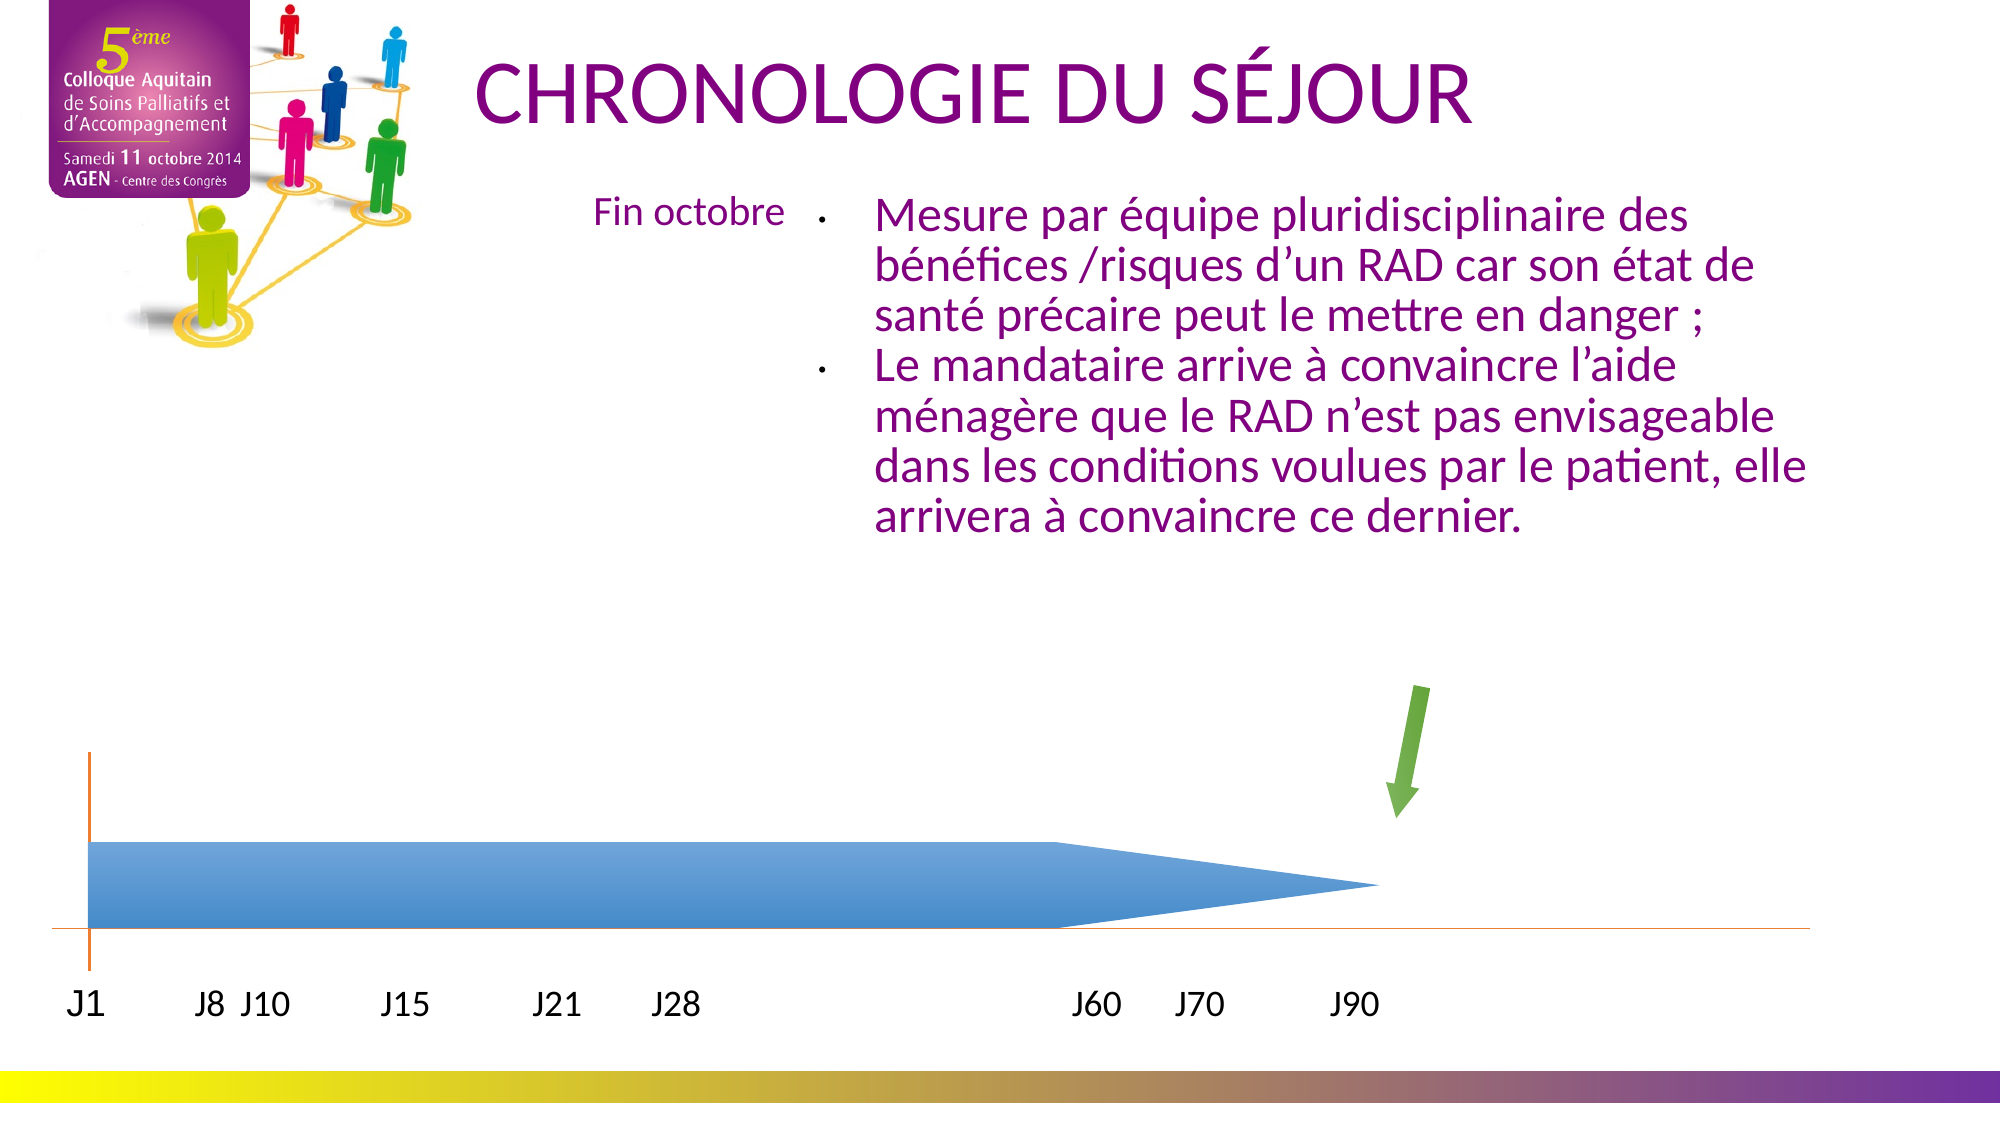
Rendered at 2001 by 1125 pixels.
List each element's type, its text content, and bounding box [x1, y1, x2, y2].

text_box J60 [1057, 971, 1152, 1032]
text_box J70 [1160, 971, 1255, 1032]
table_header Mesure par équipe pluridisciplinaire des bénéfices /risques d’un RAD car son état de santé précaire peut le mettre en danger ; Le mandataire arrive à convaincre l’aide ménagère que le RAD n’est pas envisageable dans les conditions voulues par le patient, elle arrivera à convaincre ce dernier. [803, 187, 1836, 661]
text_box [1385, 685, 1431, 819]
table_header Fin octobre [578, 187, 803, 661]
text_box J28 [636, 971, 731, 1032]
text_box J10 [225, 971, 320, 1032]
text_box J21 [517, 971, 612, 1032]
text_box [87, 842, 1380, 929]
text_box J1 [51, 971, 155, 1032]
text_box J8 [179, 971, 225, 1032]
picture [0, 0, 440, 359]
text_box J15 [365, 971, 460, 1032]
text_box CHRONOLOGIE DU SÉJOUR [459, 24, 1943, 151]
text_box J90 [1314, 971, 1409, 1032]
